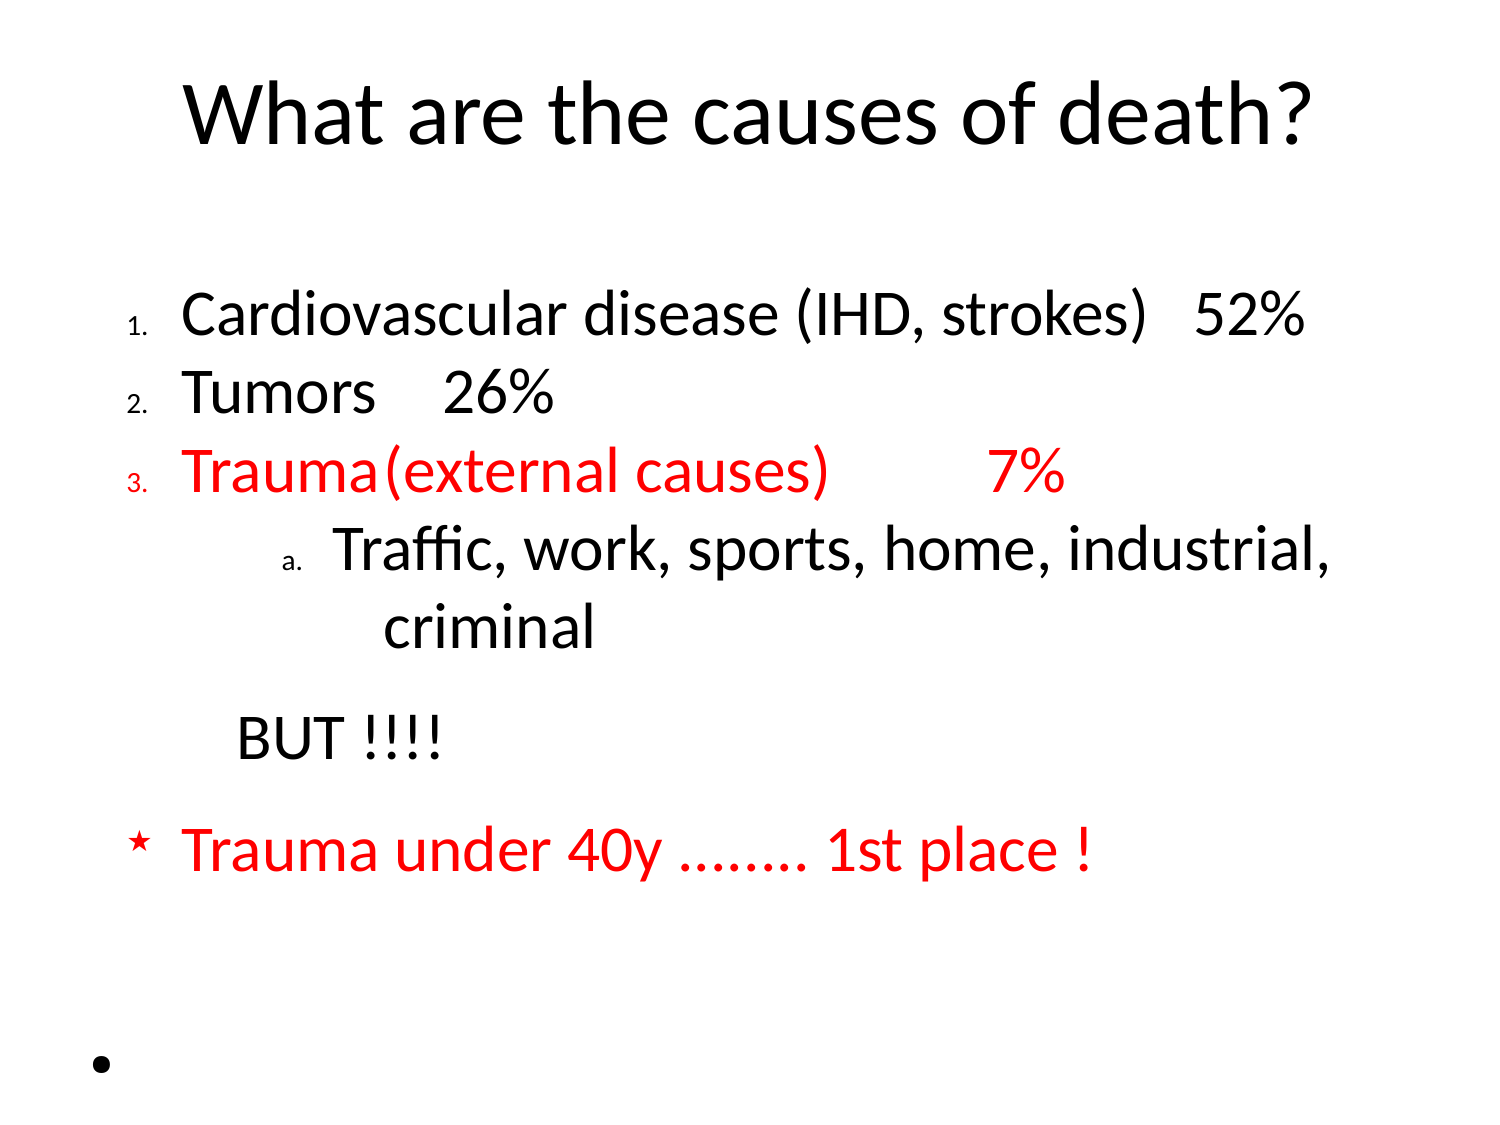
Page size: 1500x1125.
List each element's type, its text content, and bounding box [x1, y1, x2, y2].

title What are the causes of death? [75, 45, 1425, 233]
list Cardiovascular disease (IHD, strokes) 52% Tumors 26% Trauma (external causes) 7% Traffic, work, sports, home, industrial, criminal BUT !!!! Trauma under 40y ........ 1st place ! [75, 262, 1425, 1005]
